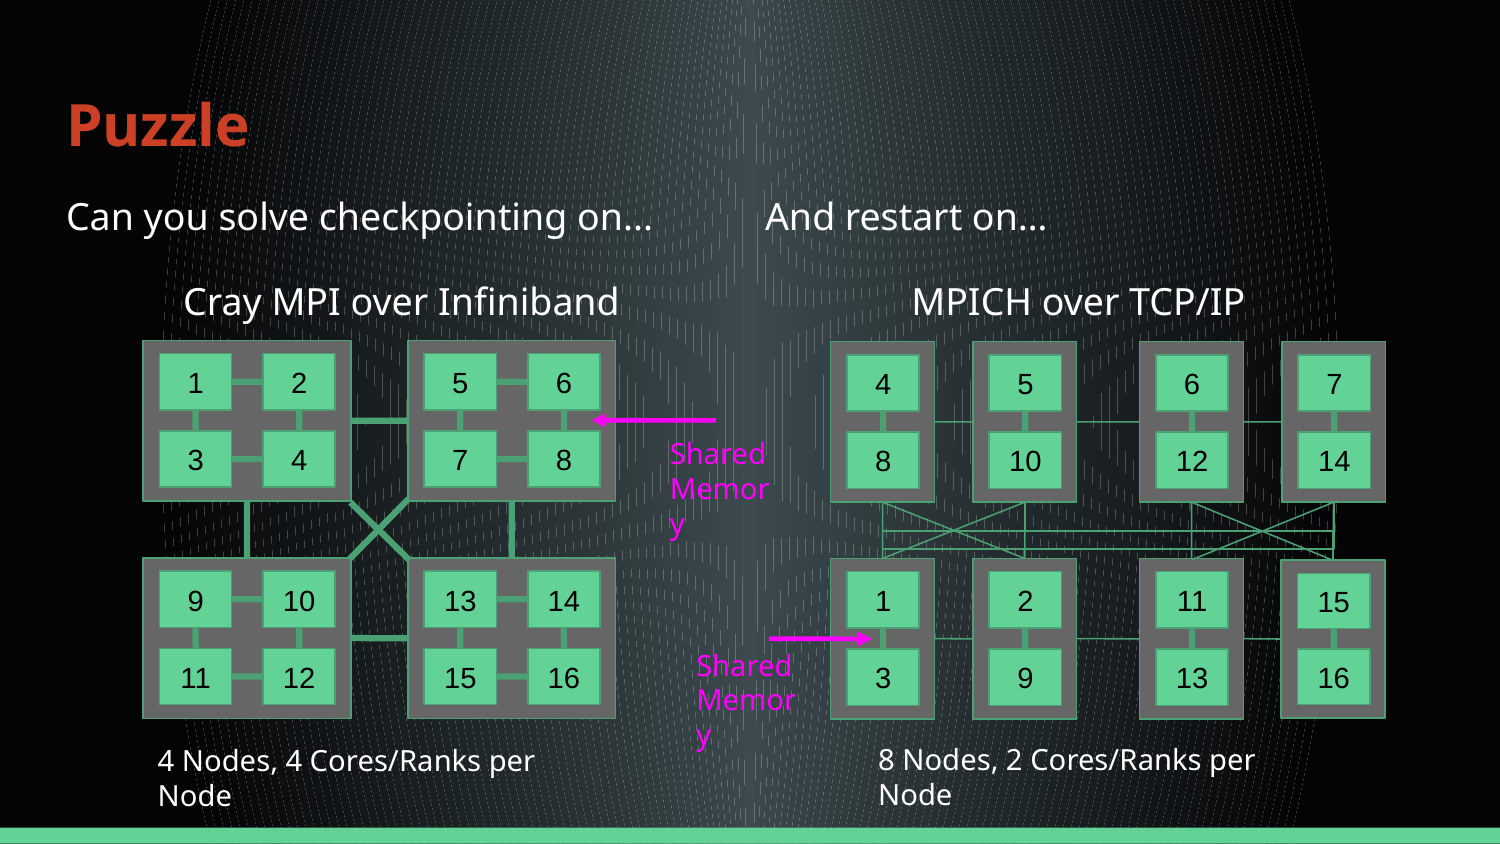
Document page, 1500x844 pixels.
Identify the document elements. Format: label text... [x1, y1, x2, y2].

text_box 6 [527, 353, 601, 410]
text_box 12 [263, 648, 336, 705]
text_box 14 [527, 571, 601, 628]
text_box 6 [1155, 354, 1229, 412]
text_box [1139, 558, 1244, 719]
text_box 8 [846, 432, 920, 489]
text_box Shared Memory [681, 631, 818, 726]
text_box [143, 557, 351, 719]
title Puzzle [51, 72, 1449, 167]
text_box [407, 557, 616, 719]
text_box 15 [1297, 573, 1370, 629]
text_box [972, 341, 1077, 503]
text_box 9 [159, 571, 232, 628]
text_box [972, 558, 1077, 719]
text_box 4 [263, 430, 336, 488]
text_box 9 [989, 648, 1062, 706]
text_box 5 [989, 354, 1062, 412]
text_box 1 [159, 353, 232, 410]
text_box 8 [527, 430, 601, 488]
text_box 16 [1297, 649, 1370, 705]
text_box [1139, 341, 1244, 503]
text_box 13 [424, 571, 497, 628]
text_box 4 Nodes, 4 Cores/Ranks per Node [142, 727, 616, 793]
text_box 2 [263, 353, 336, 410]
text_box 5 [424, 353, 497, 410]
text_box [1281, 341, 1386, 503]
text_box Shared Memory [654, 420, 792, 499]
text_box 4 [846, 354, 920, 412]
list And restart on… MPICH over TCP/IP [750, 171, 1449, 318]
text_box 11 [1155, 571, 1229, 629]
text_box 7 [1298, 354, 1371, 412]
text_box 1 [846, 571, 920, 629]
text_box 16 [527, 648, 601, 705]
text_box 12 [1155, 432, 1229, 489]
list Can you solve checkpointing on... Cray MPI over Infiniband [51, 171, 750, 318]
text_box 2 [989, 571, 1062, 629]
text_box 14 [1298, 432, 1371, 489]
text_box [143, 340, 351, 501]
text_box 13 [1155, 648, 1229, 706]
text_box 10 [263, 571, 336, 628]
text_box 7 [424, 430, 497, 488]
text_box 3 [159, 430, 232, 488]
text_box [1281, 560, 1386, 718]
text_box 10 [989, 432, 1062, 489]
text_box [407, 340, 616, 501]
text_box 15 [424, 648, 497, 705]
text_box [830, 558, 935, 719]
text_box [830, 341, 935, 503]
text_box 3 [846, 648, 920, 706]
text_box 8 Nodes, 2 Cores/Ranks per Node [863, 726, 1336, 792]
text_box 11 [159, 648, 232, 705]
